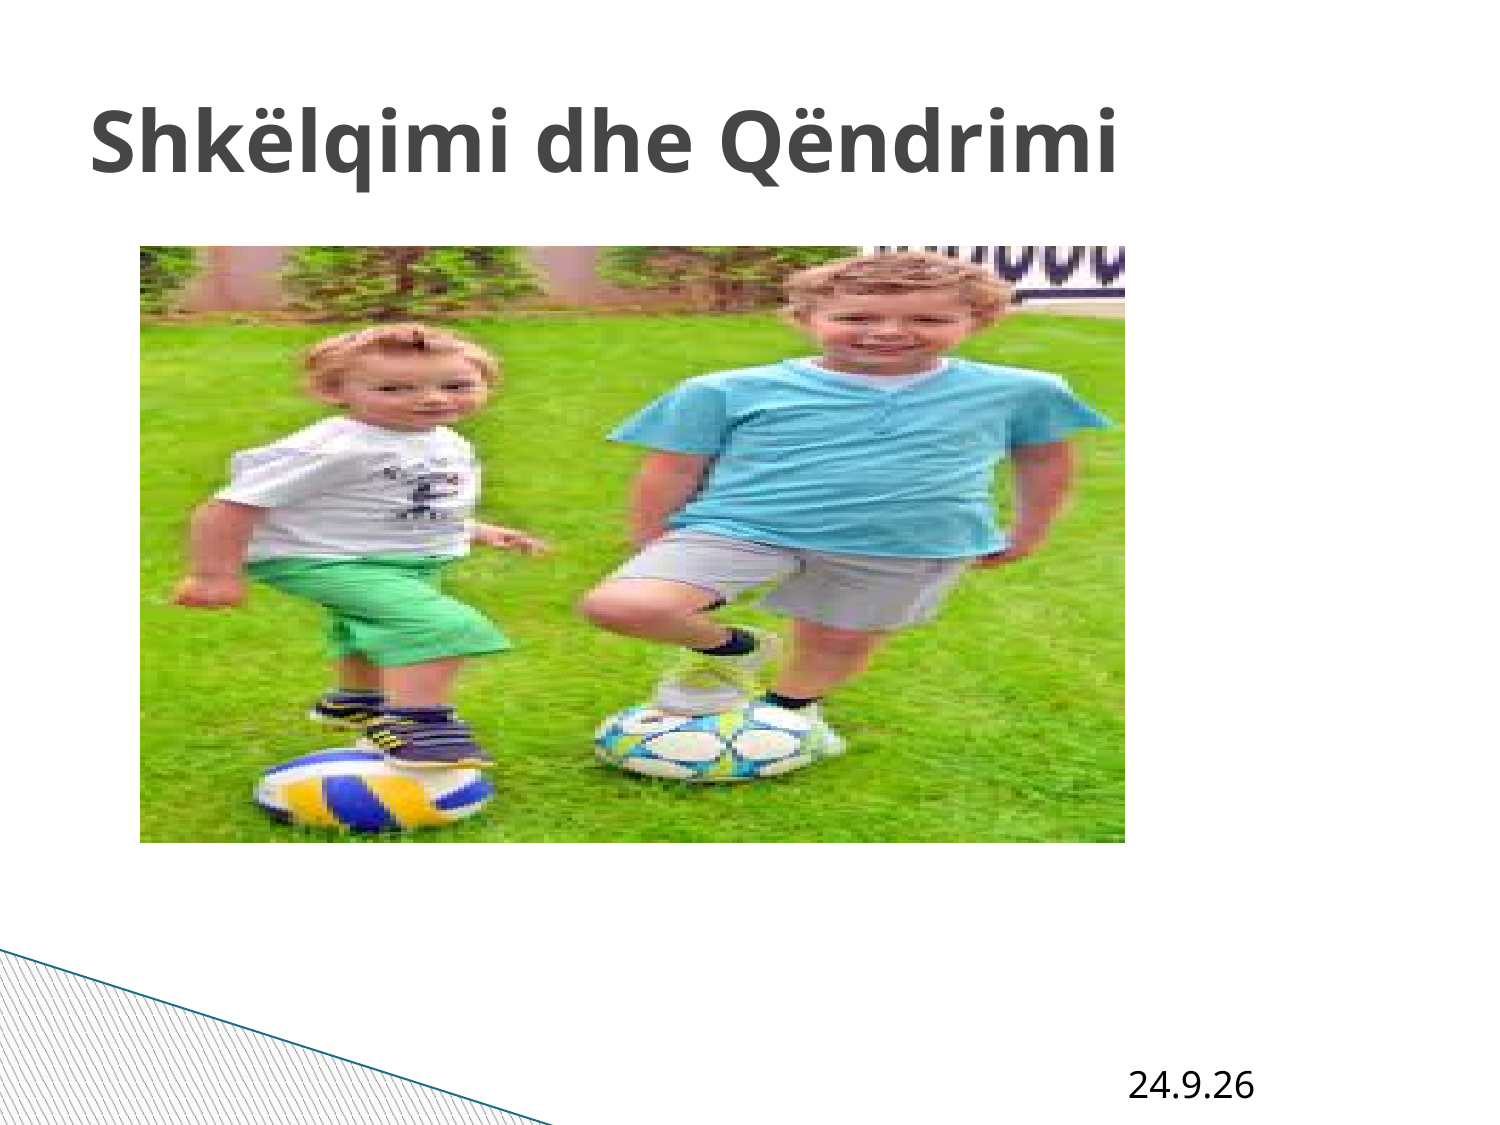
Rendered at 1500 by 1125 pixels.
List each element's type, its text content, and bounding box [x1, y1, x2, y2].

title Shkëlqimi dhe Qëndrimi [75, 45, 1425, 233]
picture [0, 952, 543, 1125]
picture [140, 246, 1125, 843]
